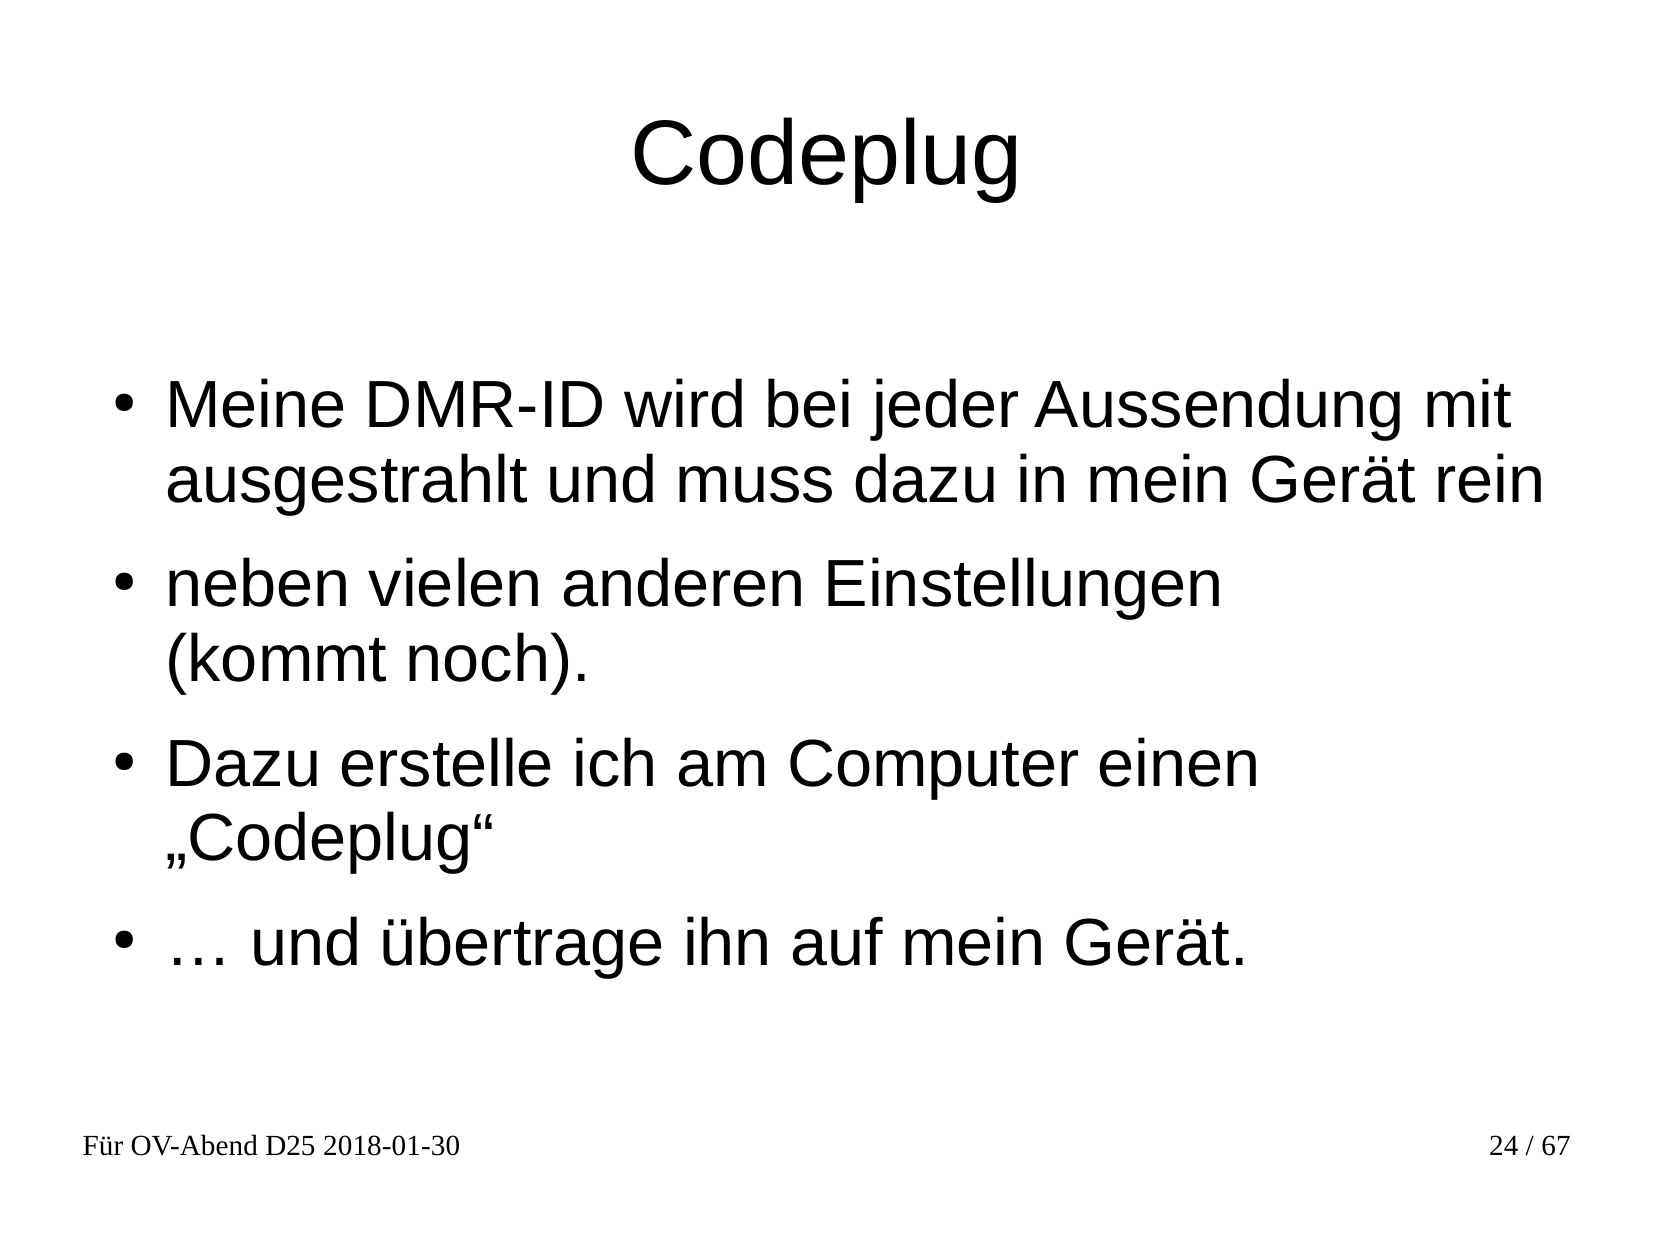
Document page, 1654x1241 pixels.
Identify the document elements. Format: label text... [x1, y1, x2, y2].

title Codeplug [82, 49, 1571, 257]
list Meine DMR-ID wird bei jeder Aussendung mit ausgestrahlt und muss dazu in mein Gerät rein neben vielen anderen Einstellungen (kommt noch). Dazu erstelle ich am Computer einen „Codeplug“ … und übertrage ihn auf mein Gerät. [94, 367, 1583, 1087]
